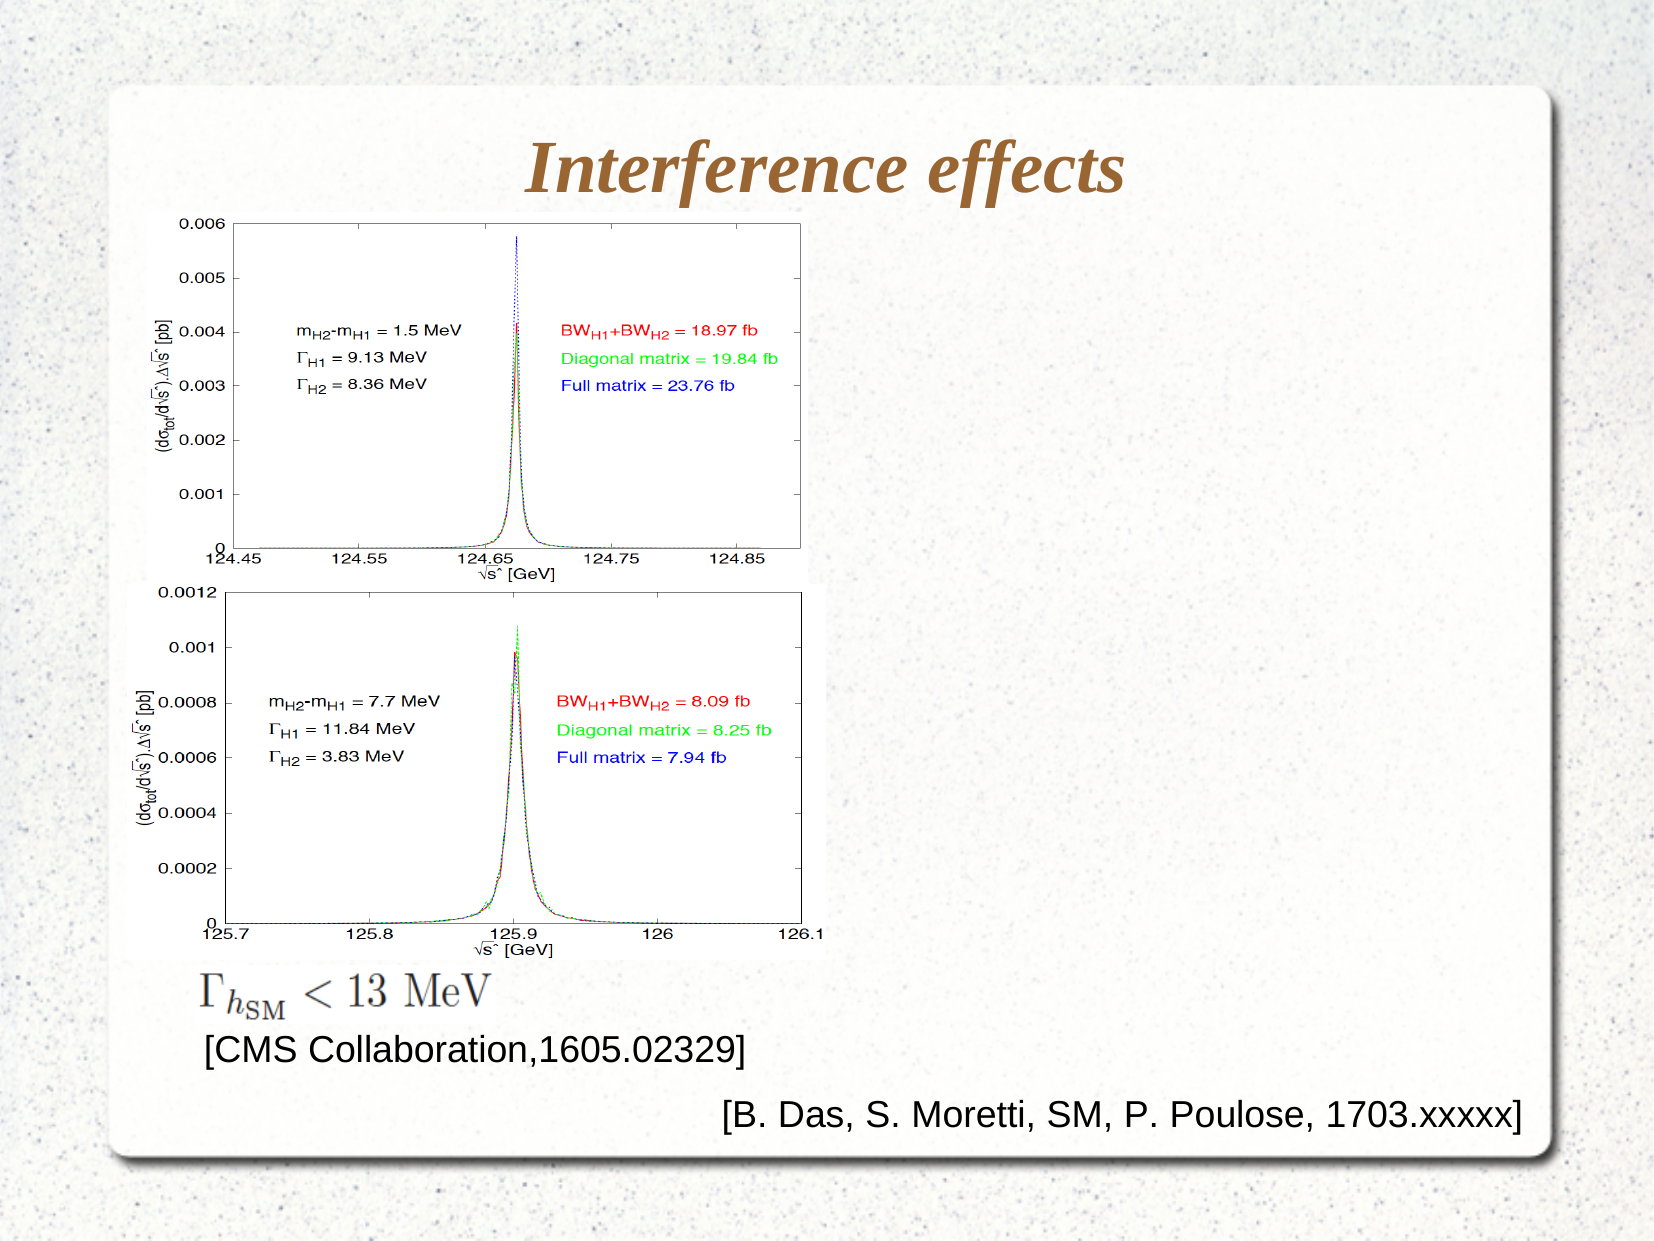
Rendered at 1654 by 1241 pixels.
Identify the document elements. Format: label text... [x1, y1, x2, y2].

picture [0, 0, 1654, 1241]
text_box [CMS Collaboration,1605.02329] [87, 1017, 863, 1078]
text_box [B. Das, S. Moretti, SM, P. Poulose, 1703.xxxxx] [680, 1082, 1566, 1143]
title Interference effects [118, 102, 1536, 231]
